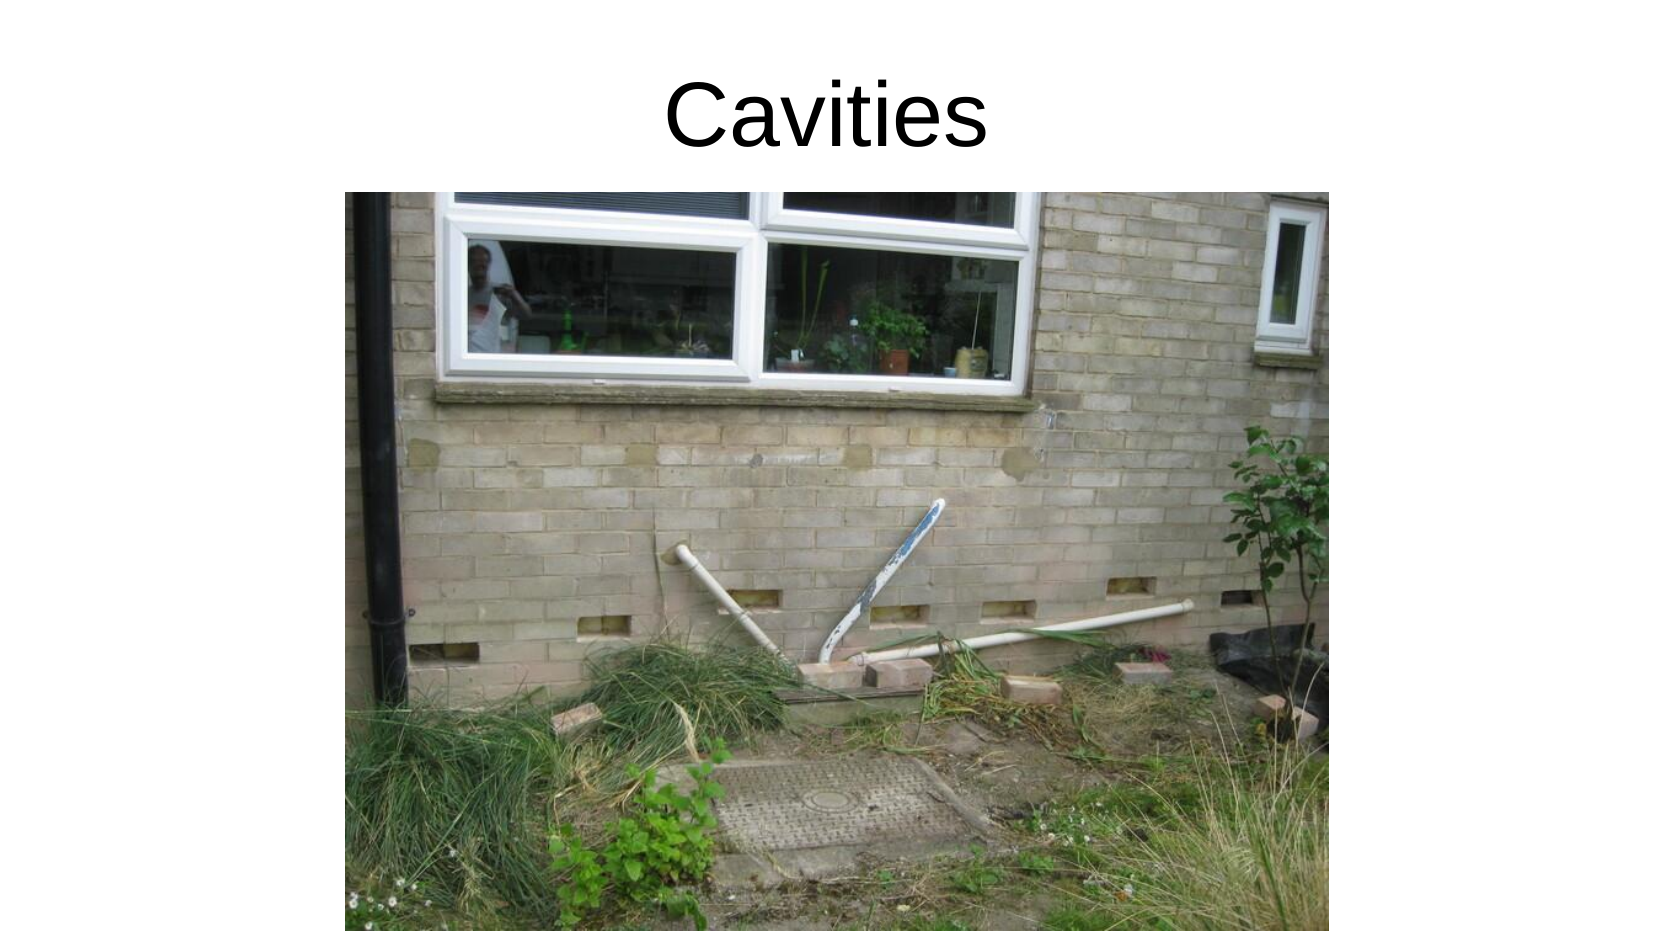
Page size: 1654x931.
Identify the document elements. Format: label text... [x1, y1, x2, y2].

title Cavities [82, 37, 1571, 193]
picture [345, 192, 1329, 931]
